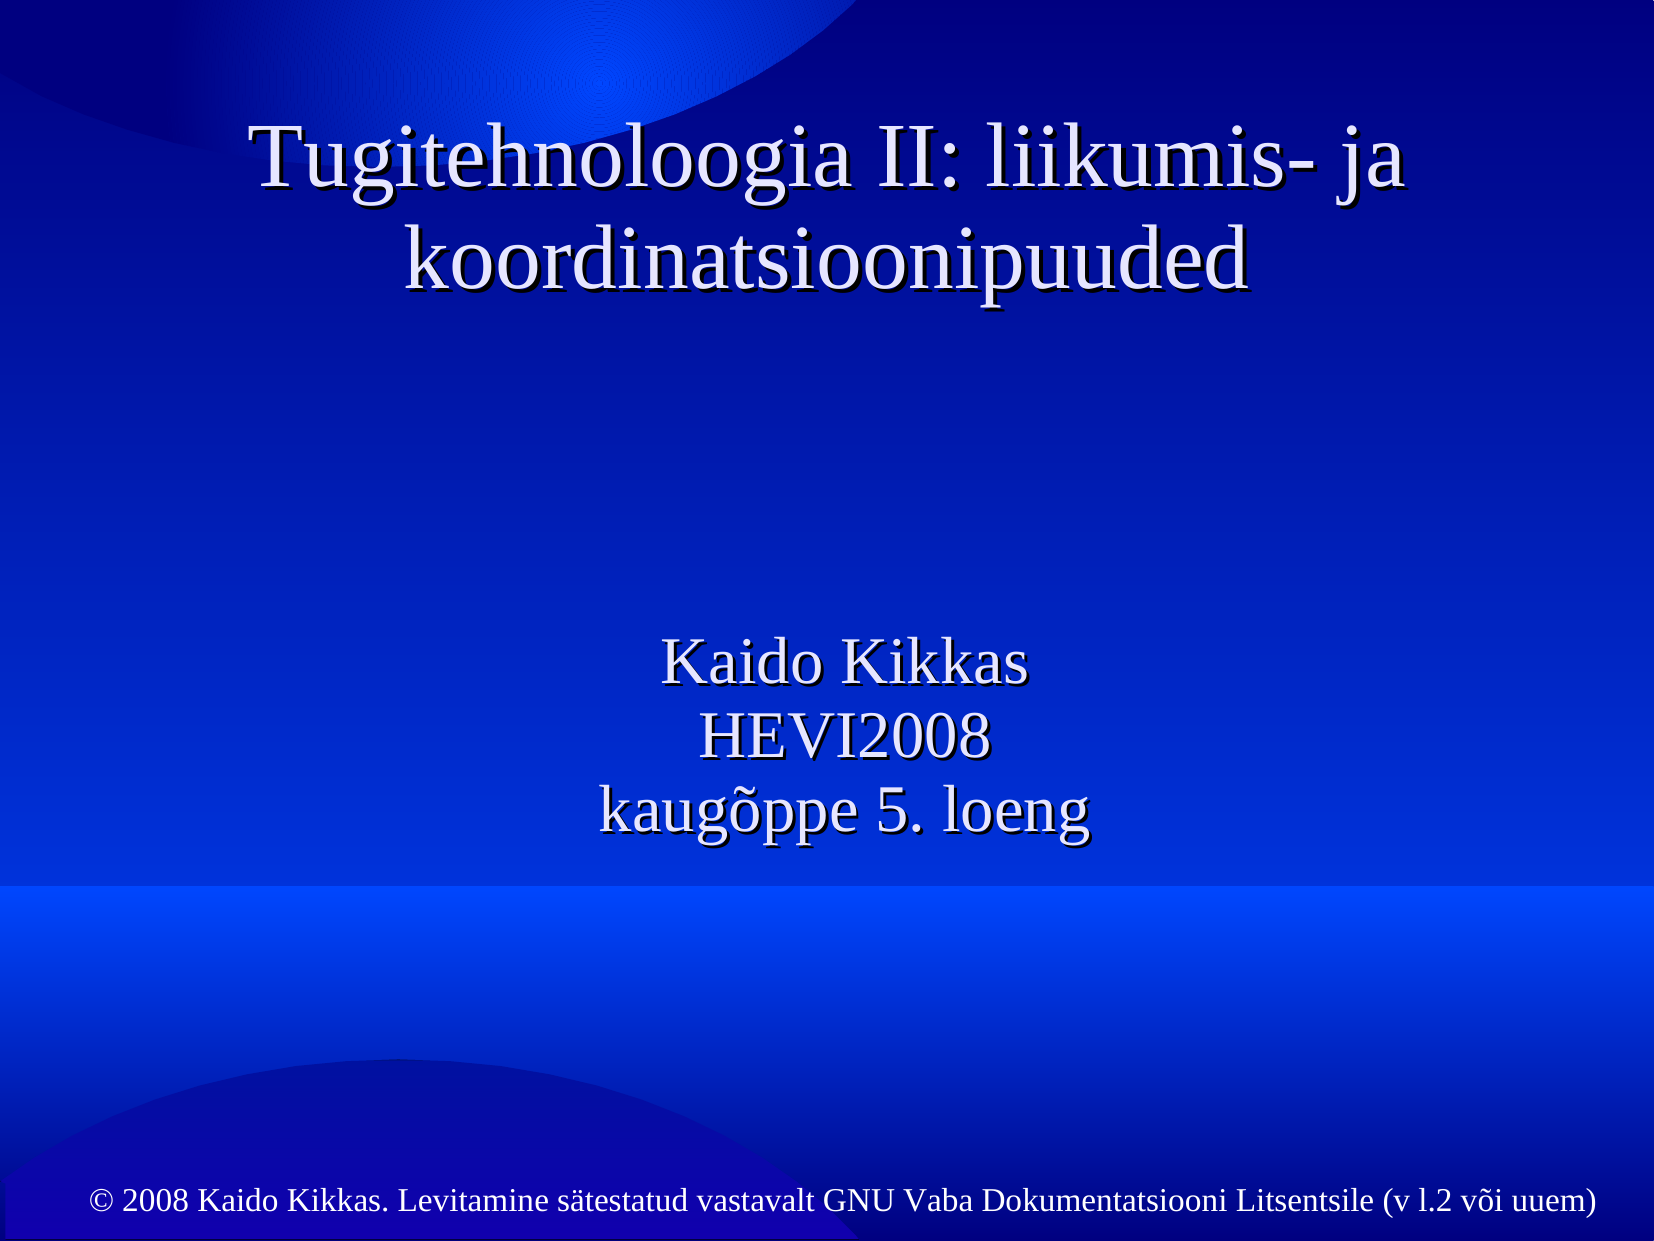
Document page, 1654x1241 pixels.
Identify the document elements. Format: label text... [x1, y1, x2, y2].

subtitle Kaido Kikkas HEVI2008 kaugõppe 5. loeng [121, 344, 1534, 1127]
title Tugitehnoloogia II: liikumis- ja koordinatsioonipuuded [121, 102, 1534, 311]
text_box © 2008 Kaido Kikkas. Levitamine sätestatud vastavalt GNU Vaba Dokumentatsiooni Litsentsile (v l.2 või uuem) [88, 1181, 1654, 1241]
